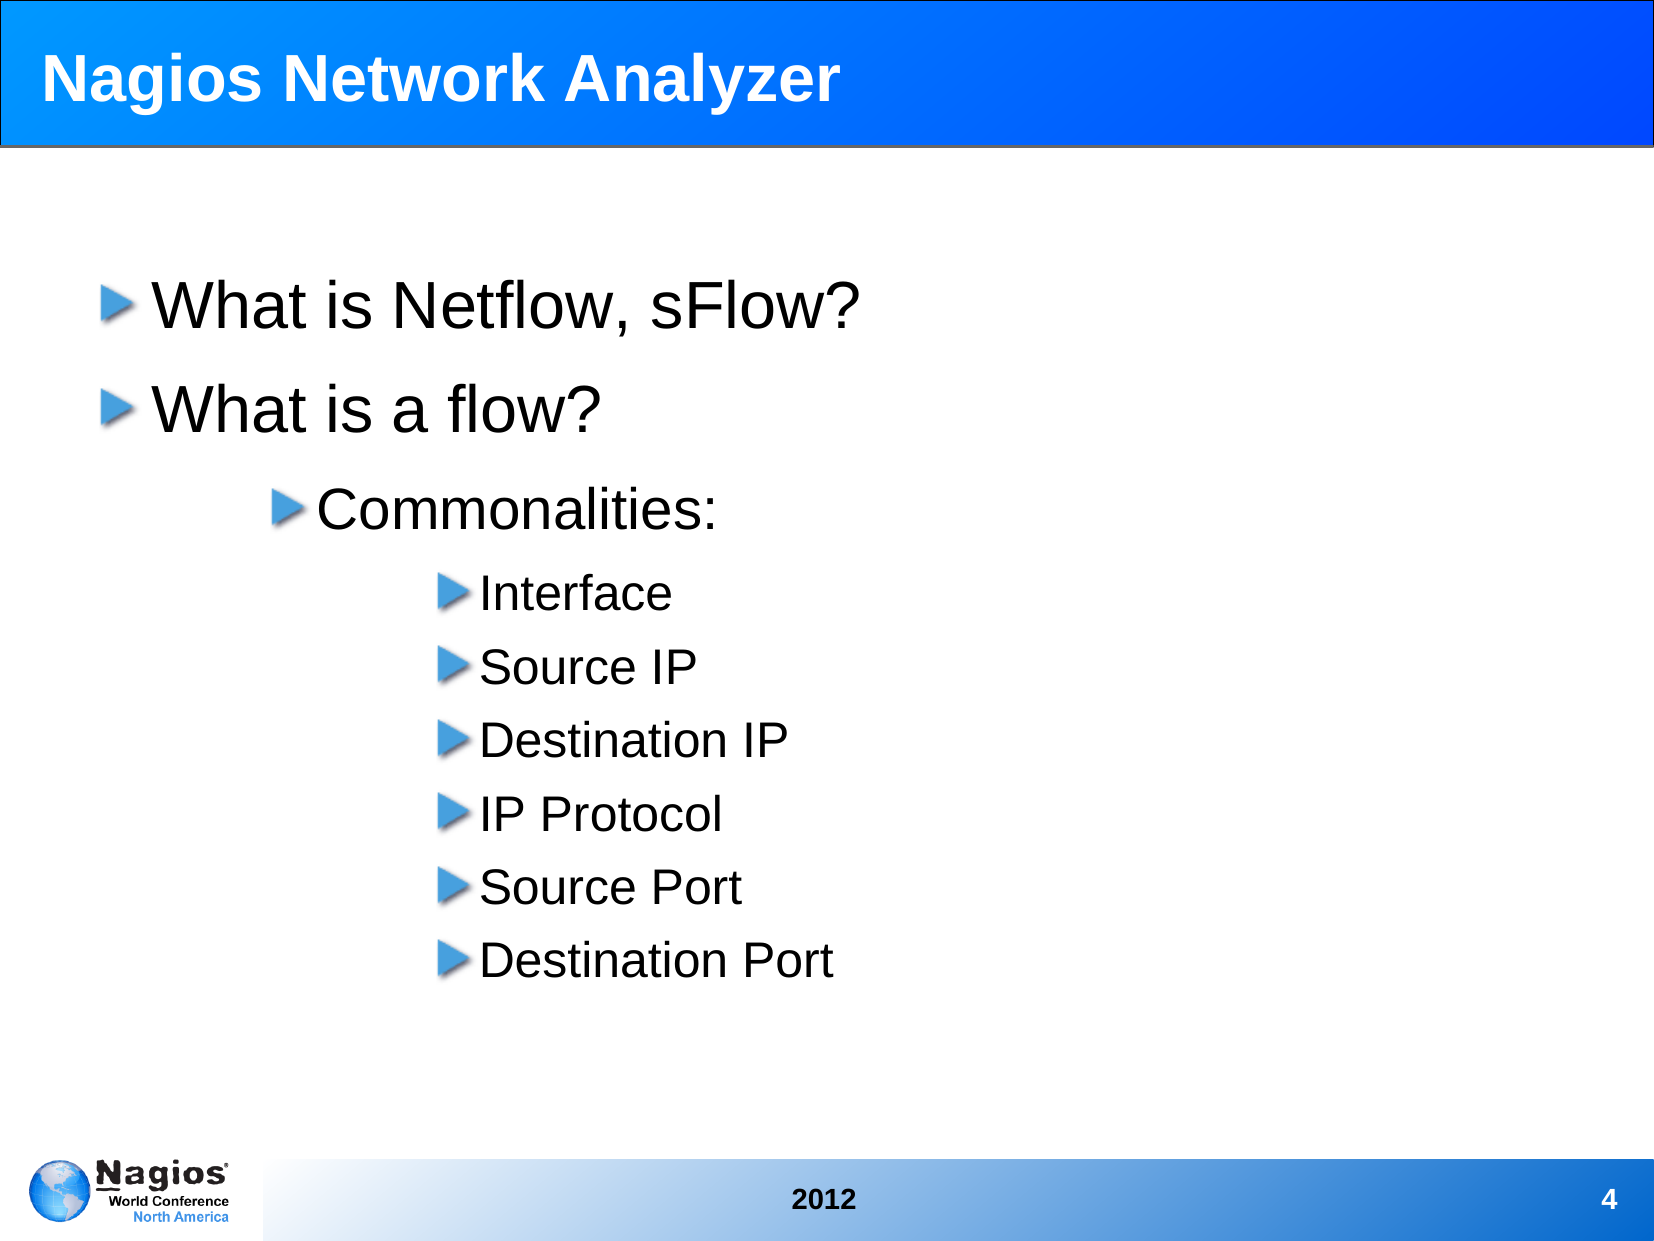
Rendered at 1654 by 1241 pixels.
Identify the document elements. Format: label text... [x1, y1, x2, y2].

list What is Netflow, sFlow? What is a flow? Commonalities: Interface Source IP Destination IP IP Protocol Source Port Destination Port [80, 268, 1569, 1072]
picture [29, 1159, 229, 1235]
title Nagios Network Analyzer [41, 36, 1248, 120]
